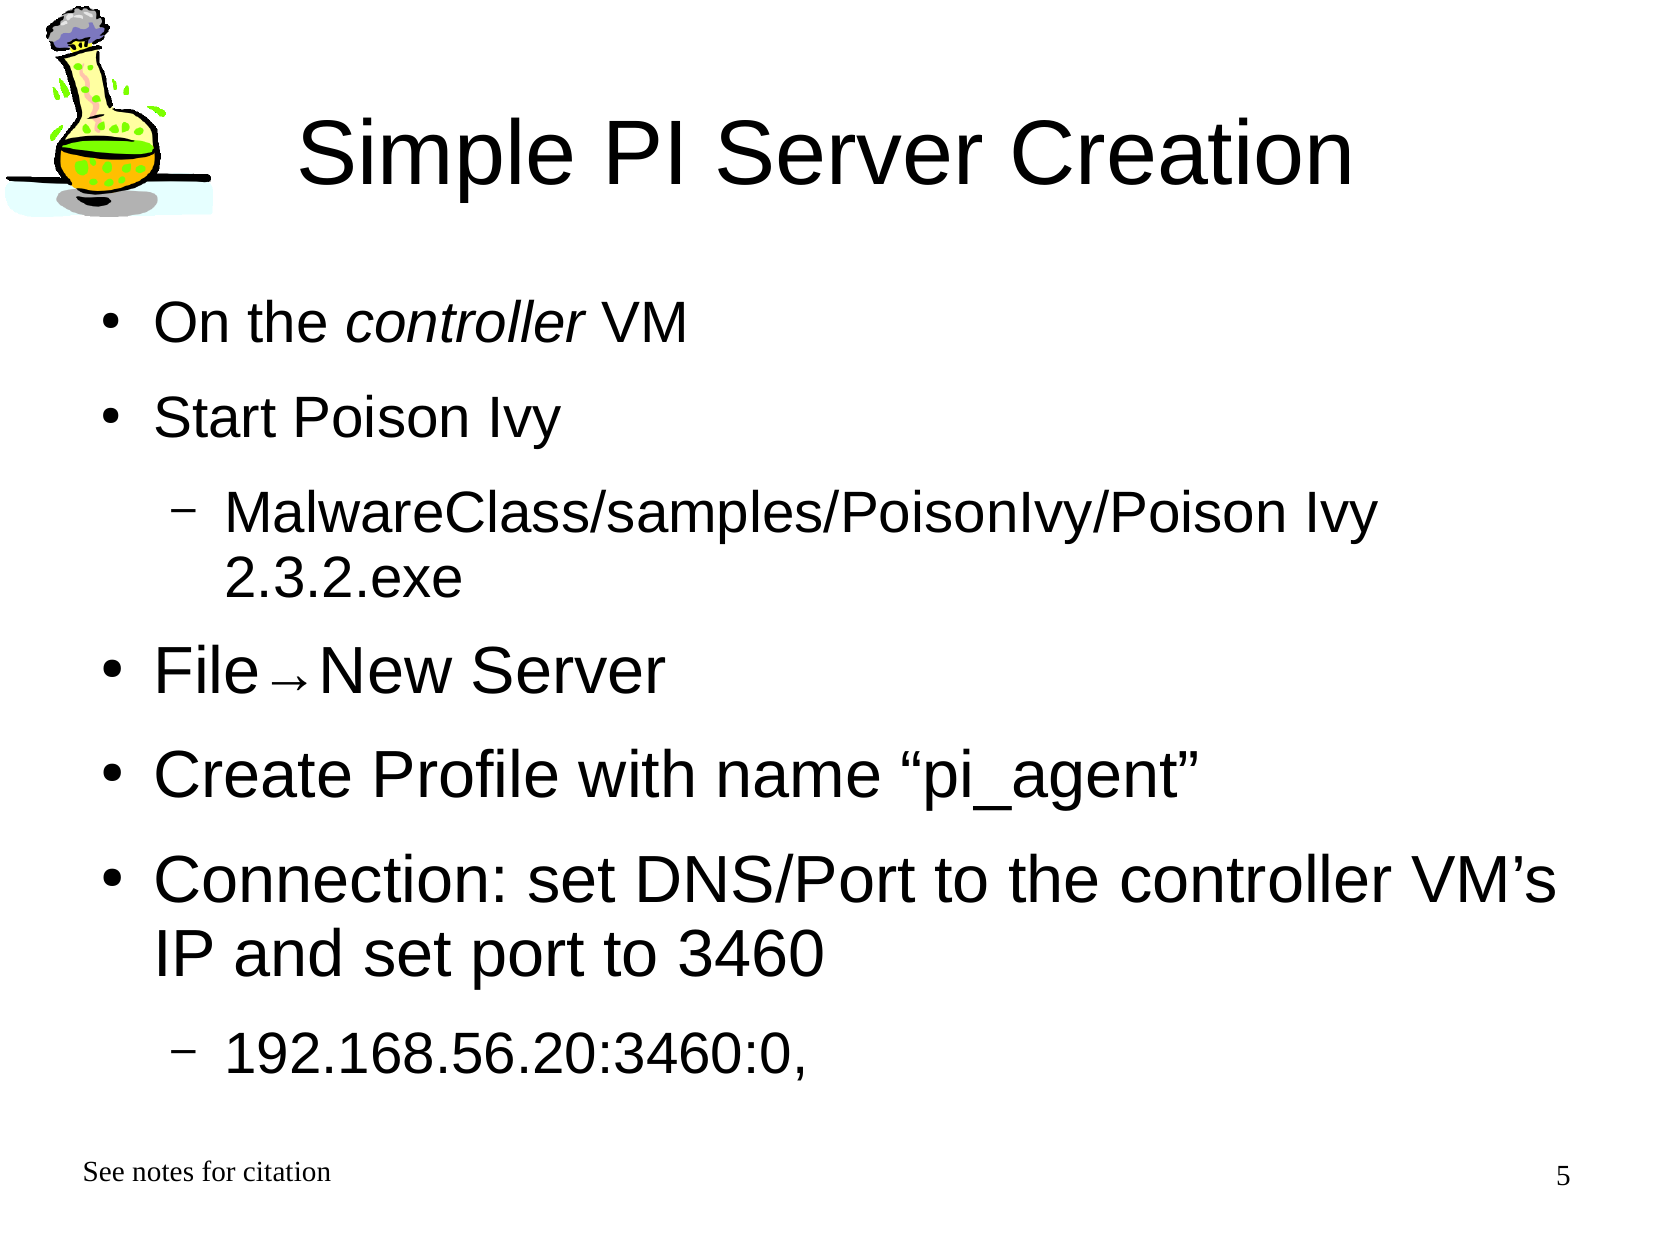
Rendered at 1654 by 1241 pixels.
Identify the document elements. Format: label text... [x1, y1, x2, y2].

list On the controller VM Start Poison Ivy MalwareClass/samples/PoisonIvy/Poison Ivy 2.3.2.exe File→New Server Create Profile with name “pi_agent” Connection: set DNS/Port to the controller VM’s IP and set port to 3460 192.168.56.20:3460:0, [82, 290, 1576, 1126]
picture [5, 6, 213, 217]
title Simple PI Server Creation [82, 49, 1571, 257]
